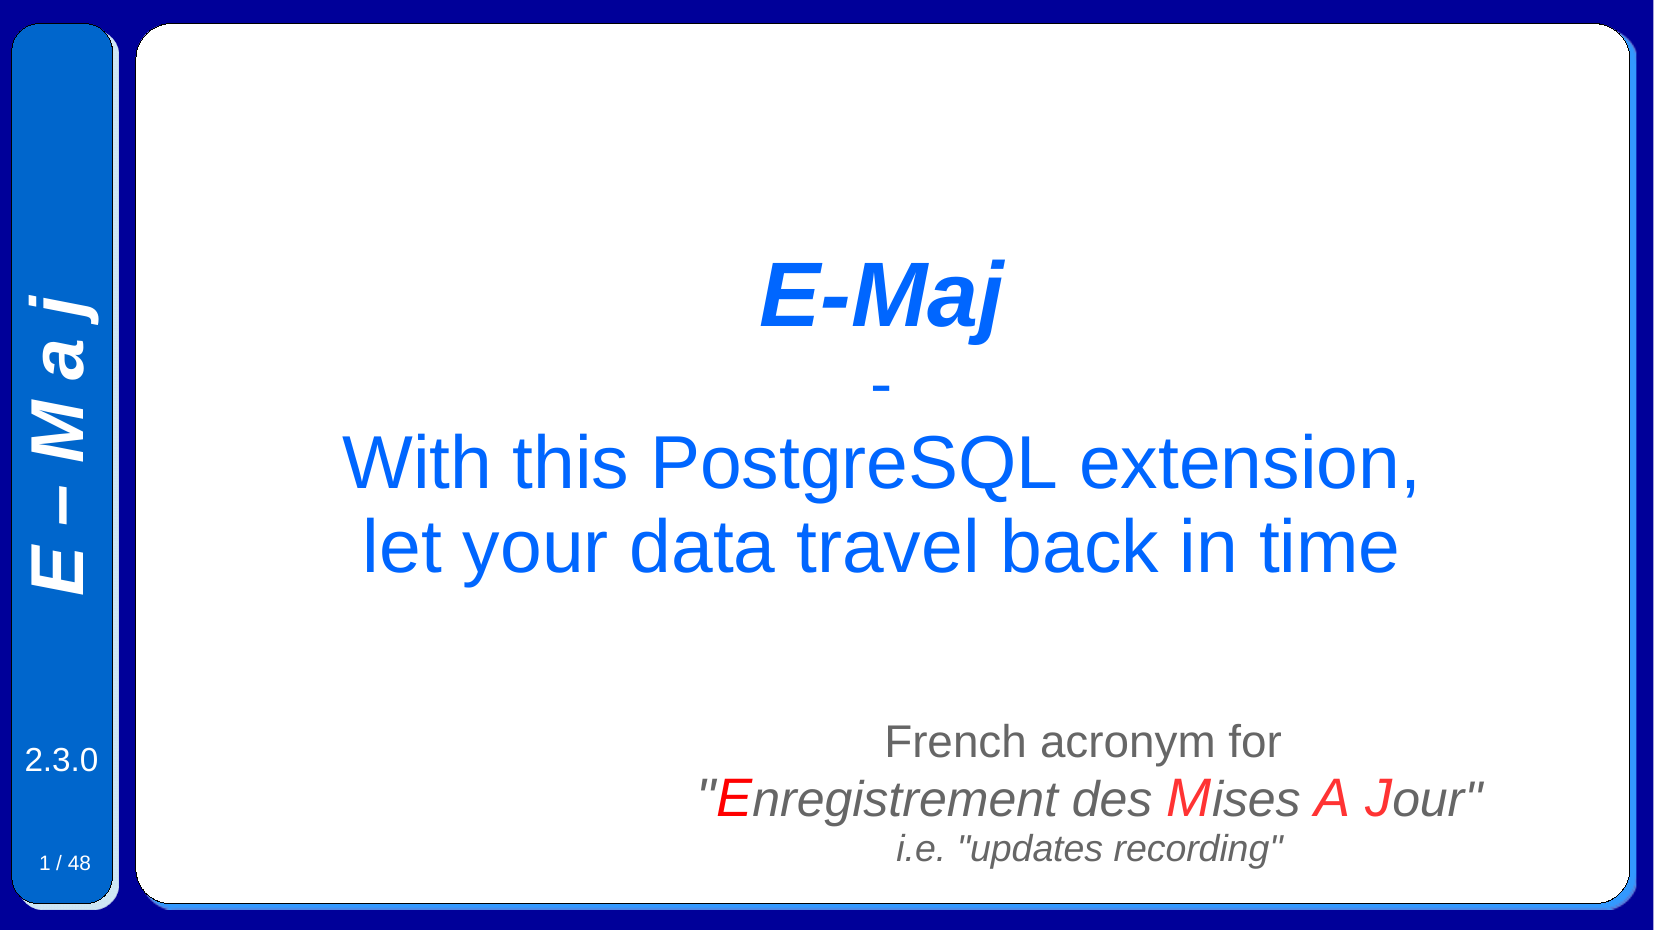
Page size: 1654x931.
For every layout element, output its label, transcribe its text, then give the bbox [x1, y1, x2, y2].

text_box French acronym for "Enregistrement des Mises A Jour" i.e. "updates recording" [602, 708, 1577, 878]
subtitle E-Maj - With this PostgreSQL extension, let your data travel back in time [194, 111, 1570, 832]
